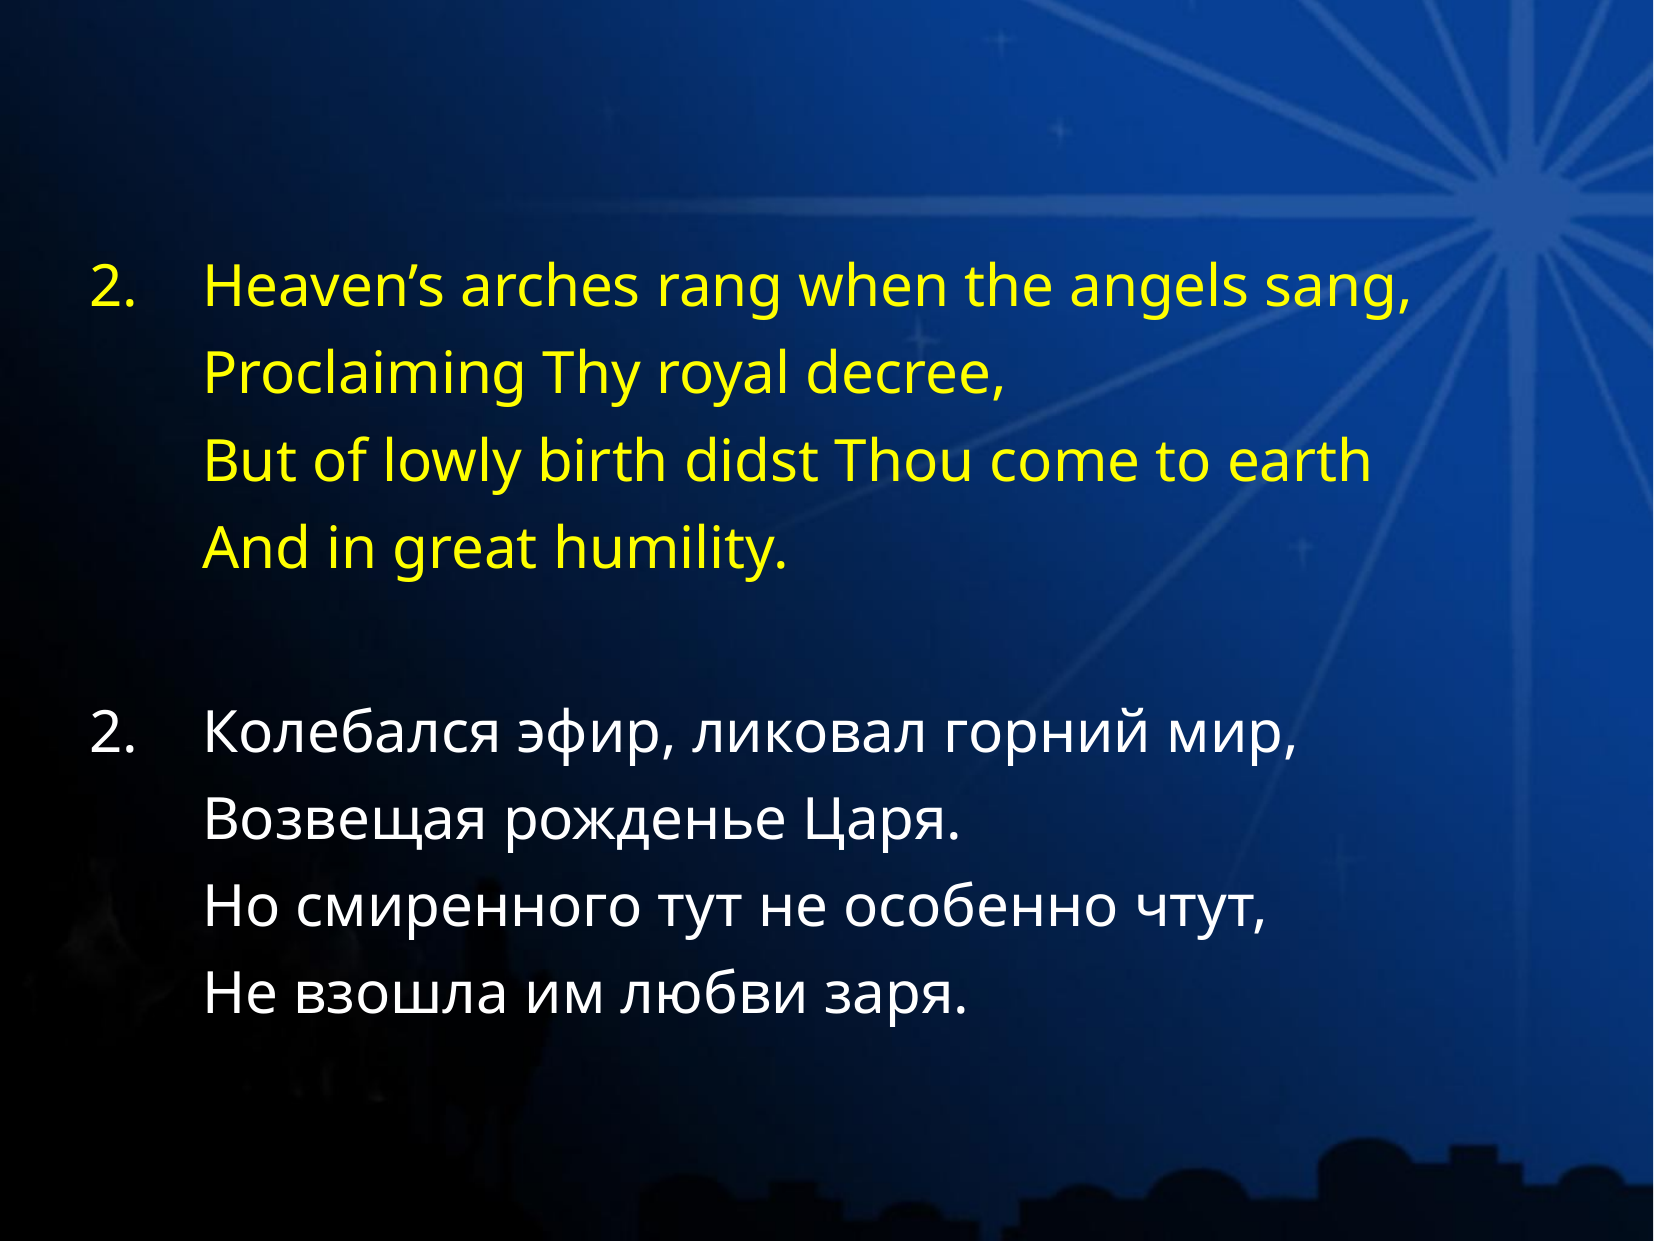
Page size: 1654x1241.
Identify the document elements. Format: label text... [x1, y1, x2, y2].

text_box 2. Колебался эфир, ликовал горний мир, Возвещая рожденье Царя. Но смиренного тут не особенно чтут, Не взошла им любви заря. [75, 675, 1576, 1163]
picture [0, 0, 1654, 1241]
text_box 2. Heaven’s arches rang when the angels sang, Proclaiming Thy royal decree, But of lowly birth didst Thou come to earth And in great humility. [75, 150, 1653, 713]
